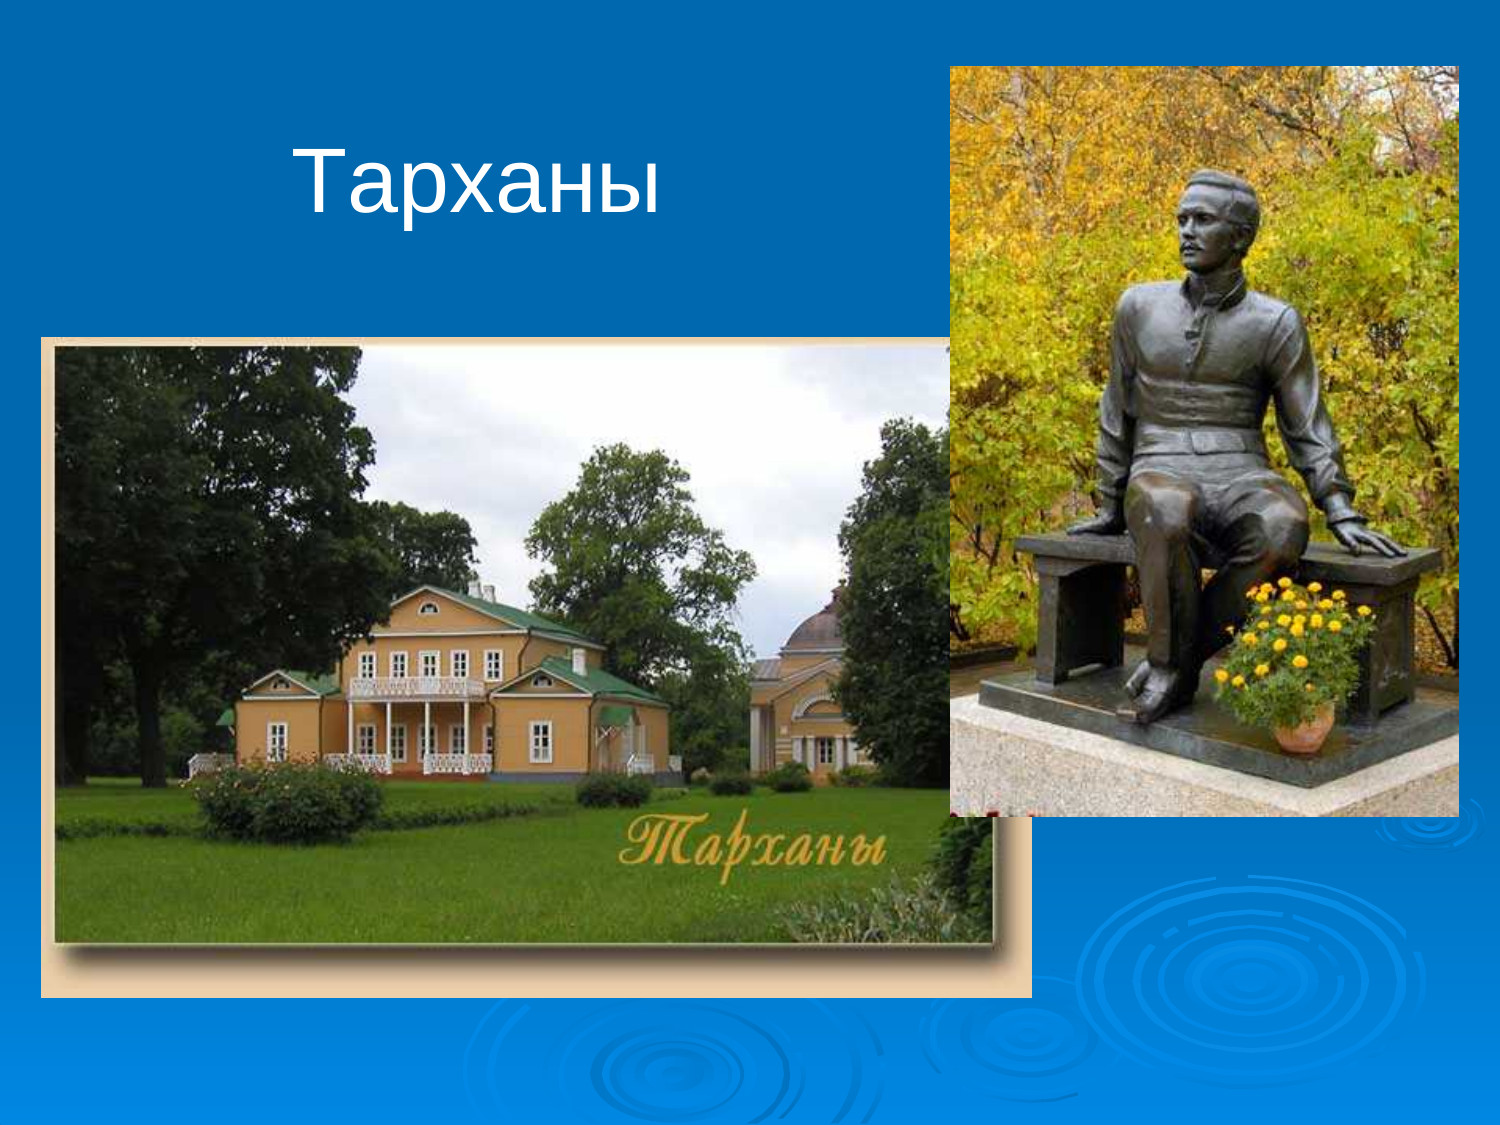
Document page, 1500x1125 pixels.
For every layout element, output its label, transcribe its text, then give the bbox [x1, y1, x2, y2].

picture [41, 66, 1459, 998]
text_box Тарханы [123, 113, 892, 239]
